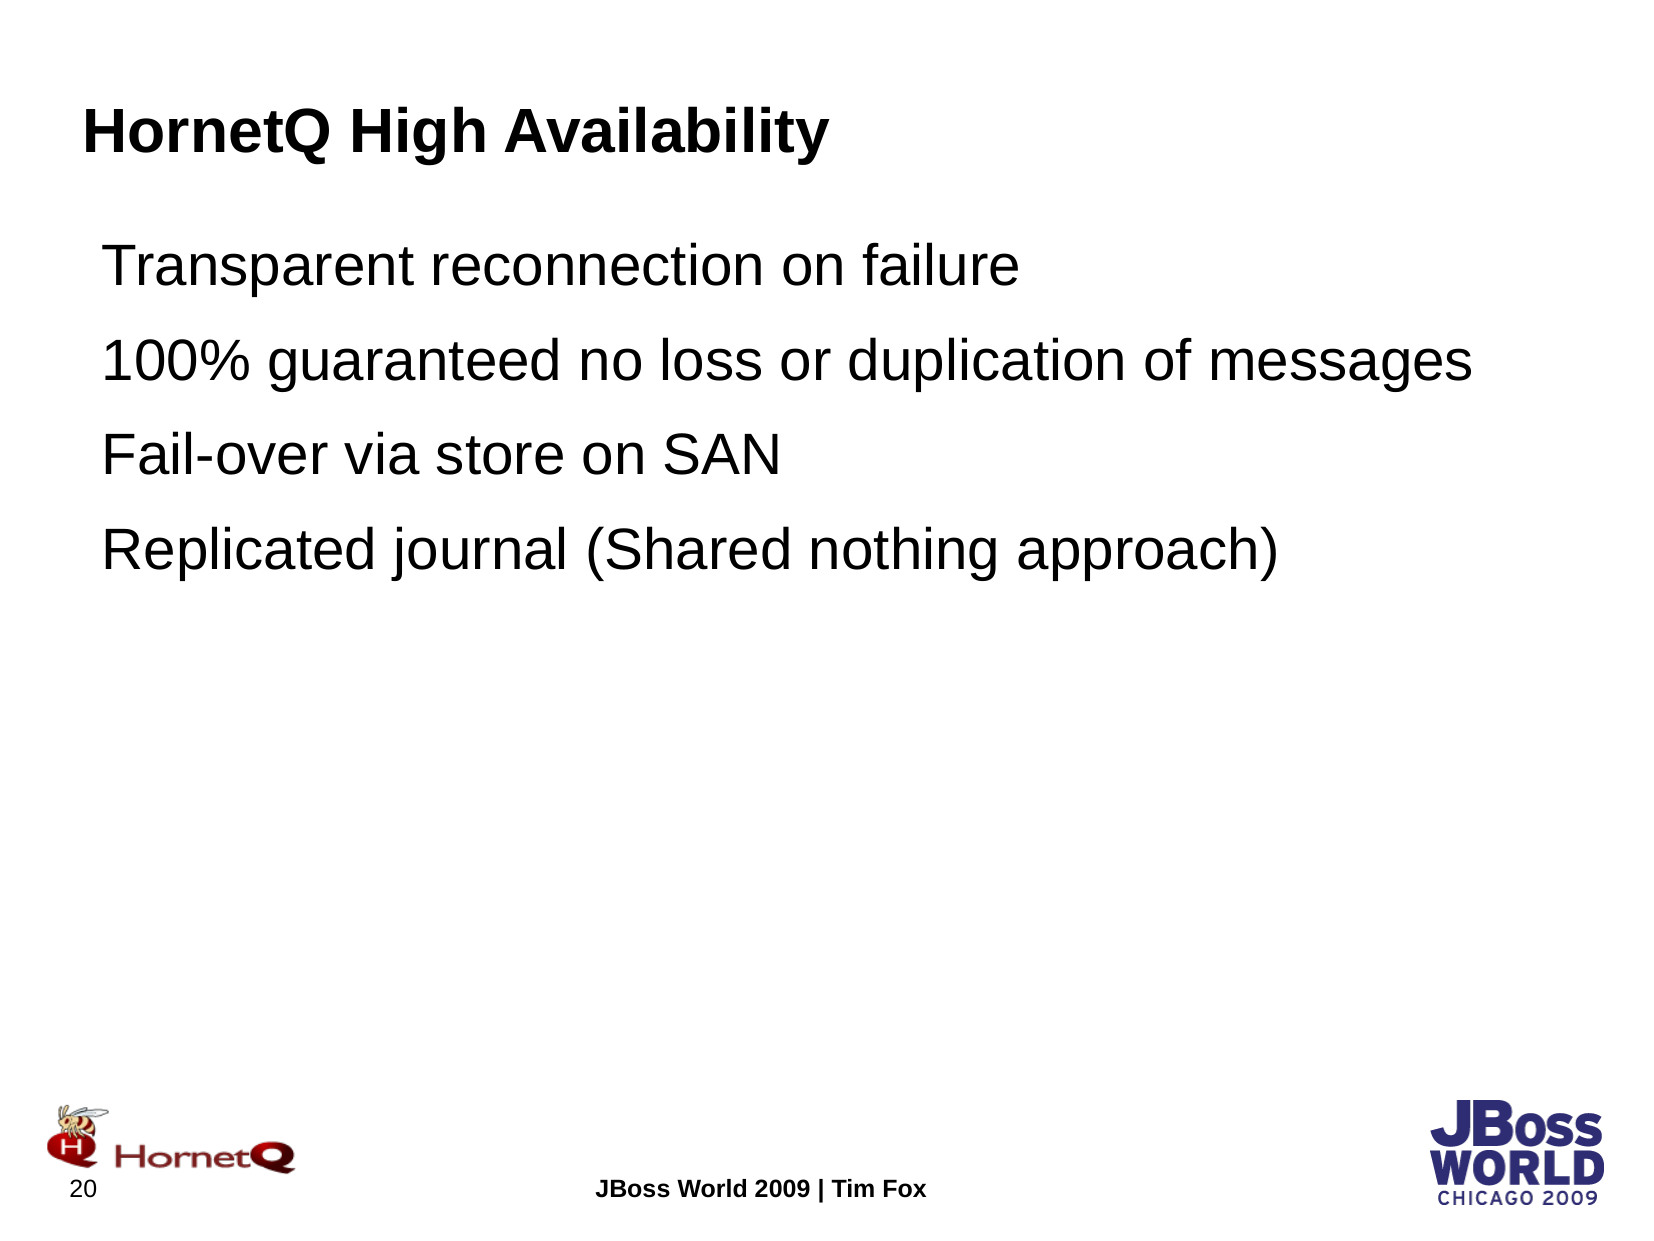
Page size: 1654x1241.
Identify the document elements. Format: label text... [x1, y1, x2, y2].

picture [1430, 1099, 1604, 1212]
list Transparent reconnection on failure 100% guaranteed no loss or duplication of messages Fail-over via store on SAN Replicated journal (Shared nothing approach) [86, 232, 1576, 668]
picture [46, 1101, 297, 1177]
title HornetQ High Availability [82, 37, 1571, 226]
